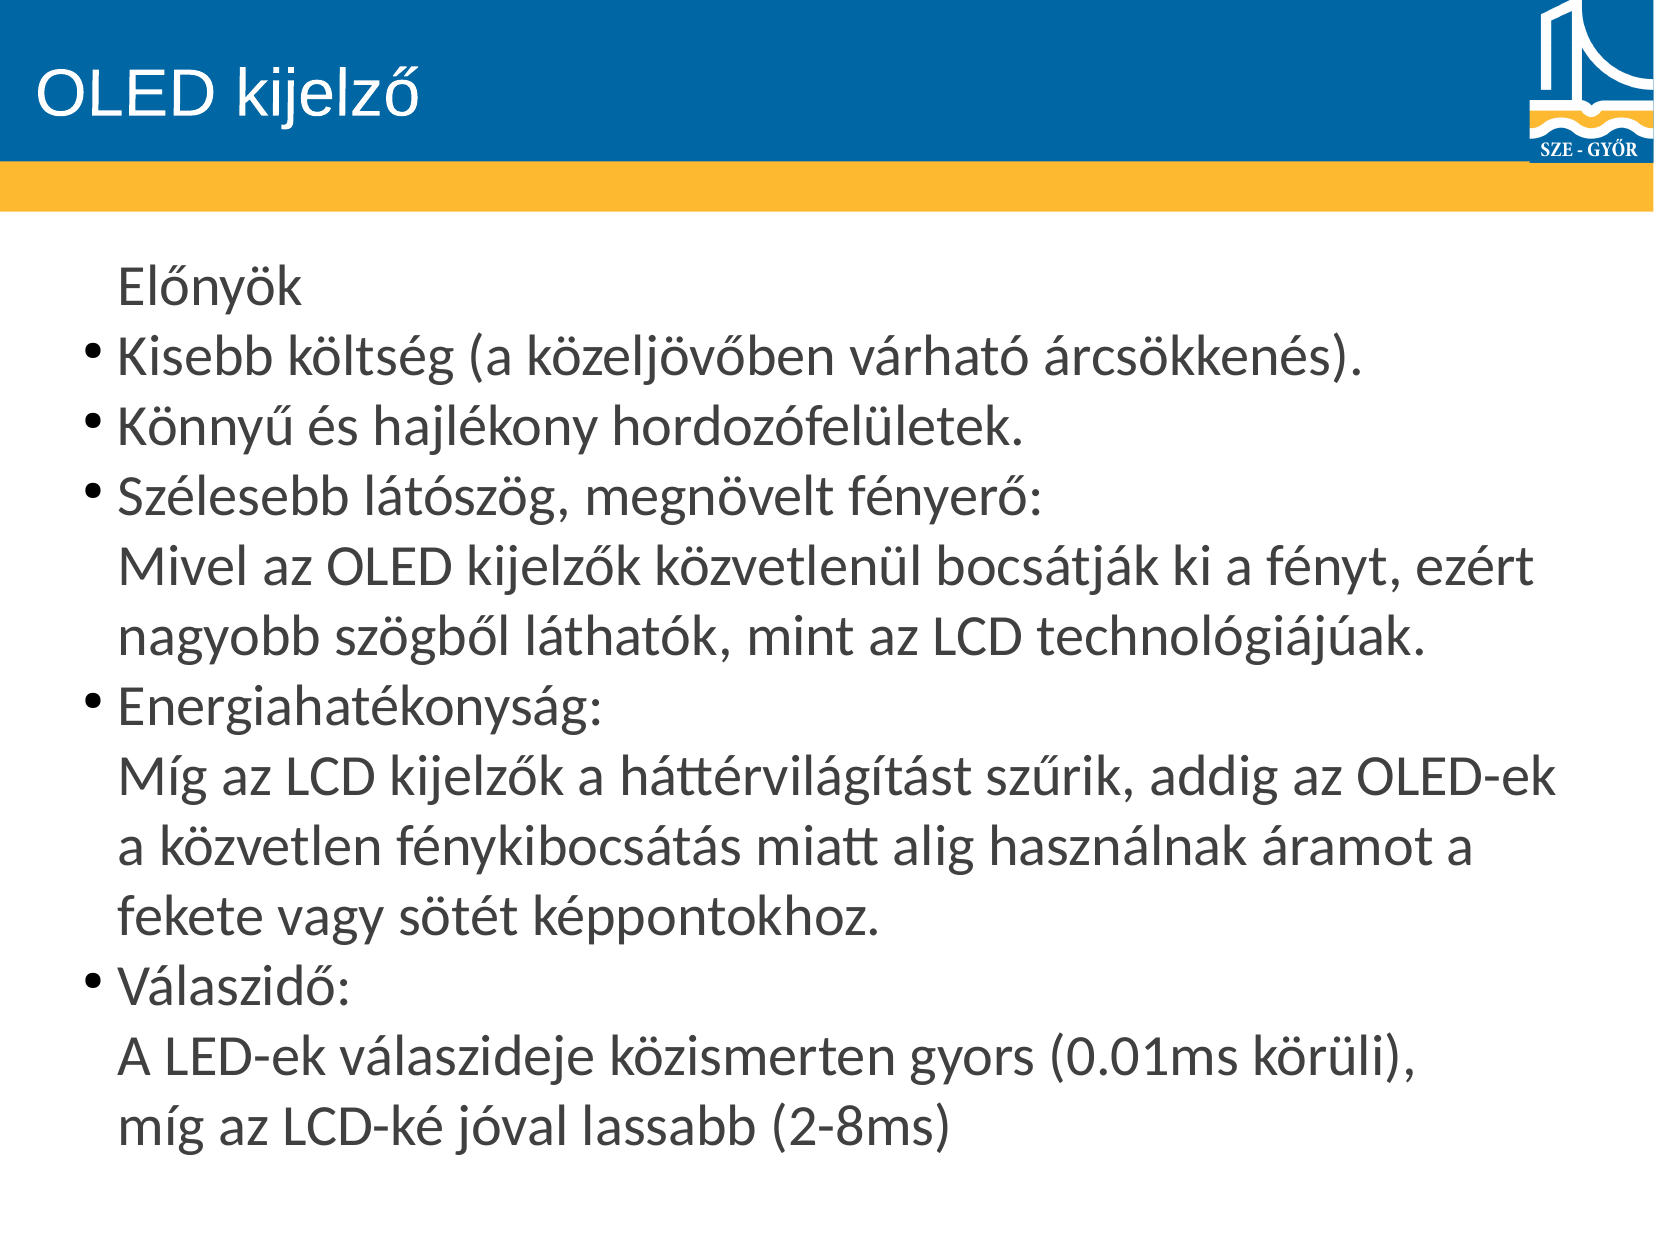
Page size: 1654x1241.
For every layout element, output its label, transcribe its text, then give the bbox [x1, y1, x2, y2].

picture [1529, 0, 1654, 163]
text_box OLED kijelző [34, 48, 1524, 144]
text_box Előnyök Kisebb költség (a közeljövőben várható árcsökkenés). Könnyű és hajlékony hordozófelületek. Szélesebb látószög, megnövelt fényerő: Mivel az OLED kijelzők közvetlenül bocsátják ki a fényt, ezért nagyobb szögből láthatók, mint az LCD technológiájúak. Energiahatékonyság: Míg az LCD kijelzők a háttérvilágítást szűrik, addig az OLED-ek a közvetlen fénykibocsátás miatt alig használnak áramot a fekete vagy sötét képpontokhoz. Válaszidő: A LED-ek válaszideje közismerten gyors (0.01ms körüli), míg az LCD-ké jóval lassabb (2-8ms) [82, 247, 1571, 1198]
